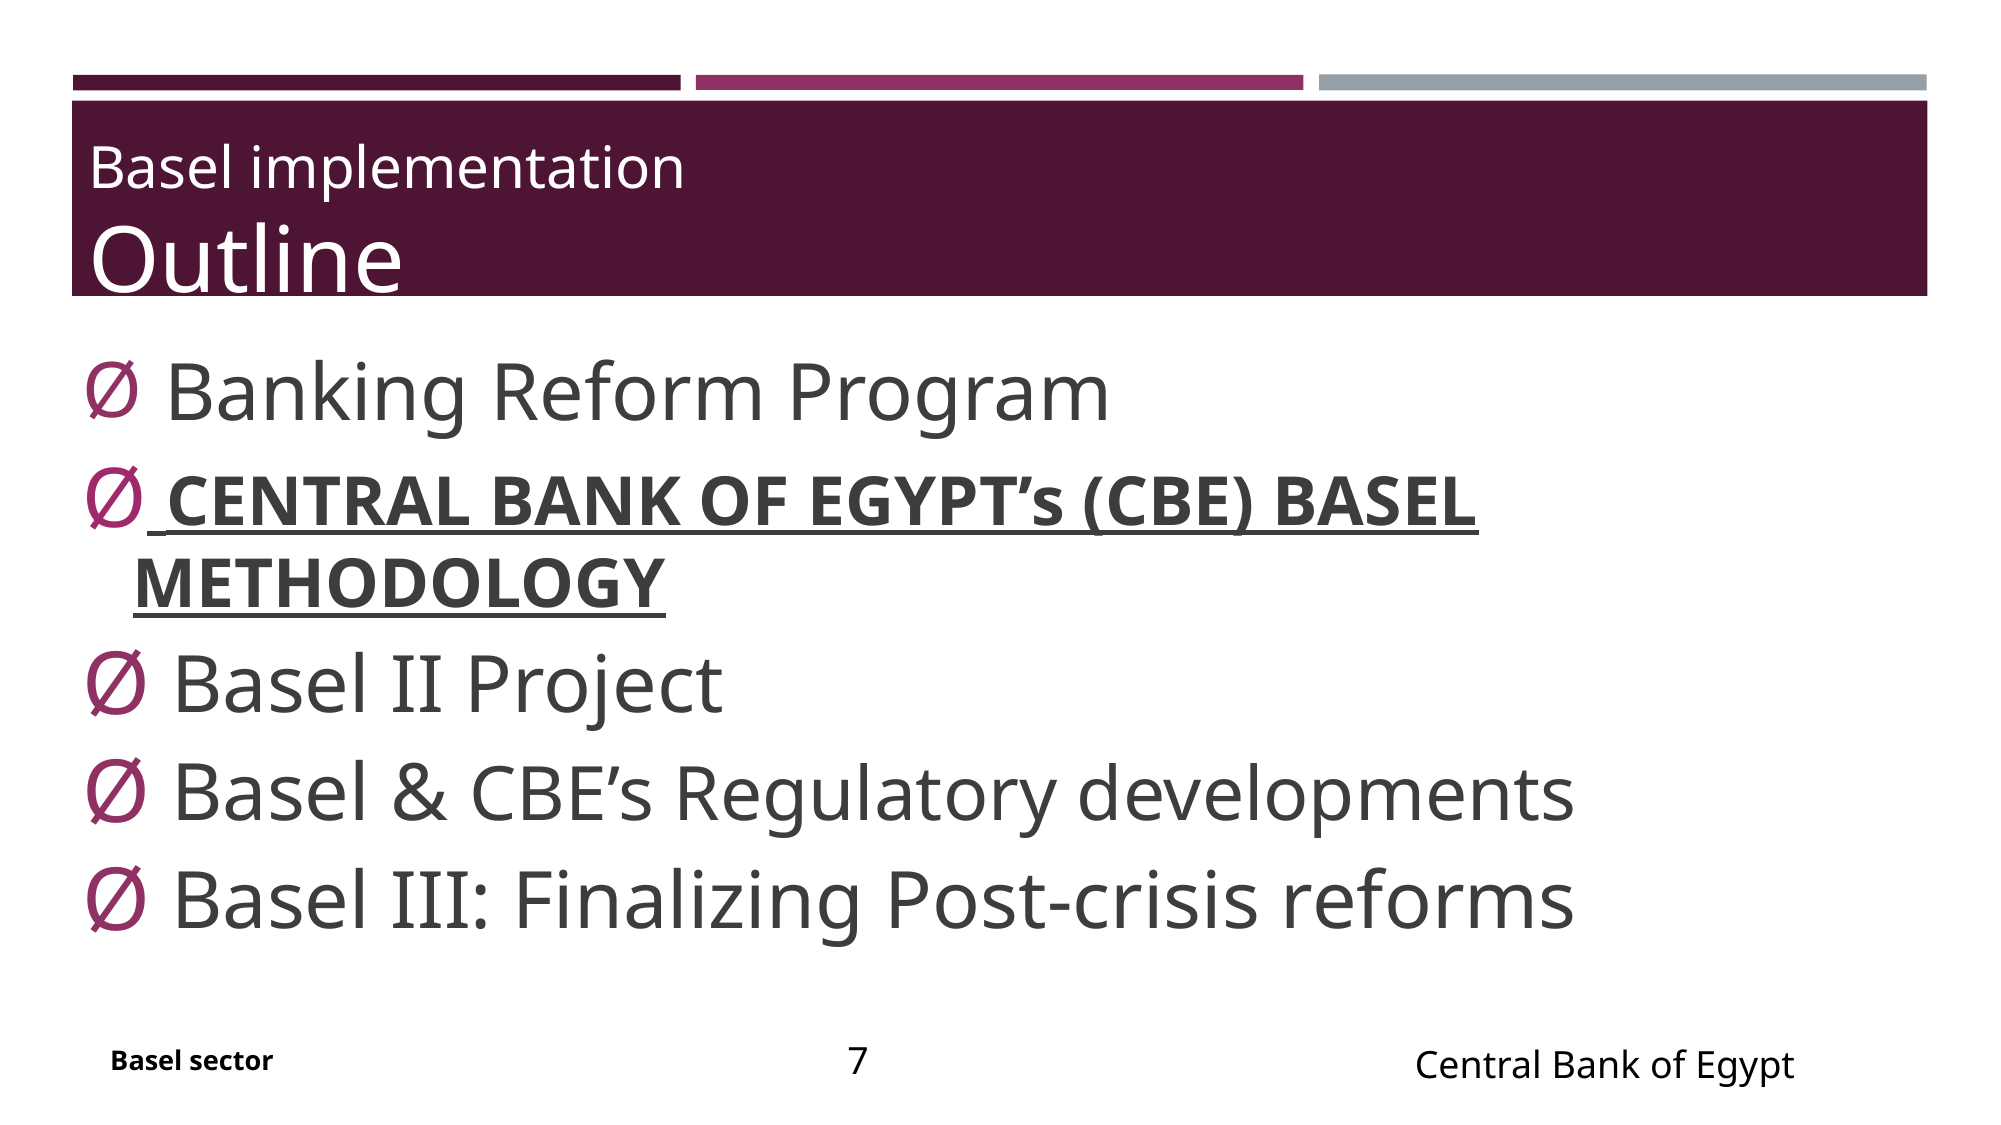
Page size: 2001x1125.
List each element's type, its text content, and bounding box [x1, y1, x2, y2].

title Basel implementation Outline [73, 123, 1922, 281]
list Banking Reform Program CENTRAL BANK OF EGYPT’s (CBE) BASEL METHODOLOGY Basel II Project Basel & CBE’s Regulatory developments Basel III: Finalizing Post-crisis reforms [67, 330, 1922, 1125]
slide_number <numéro> [832, 1029, 1006, 1090]
footer Central Bank of Egypt [1400, 1033, 1905, 1094]
